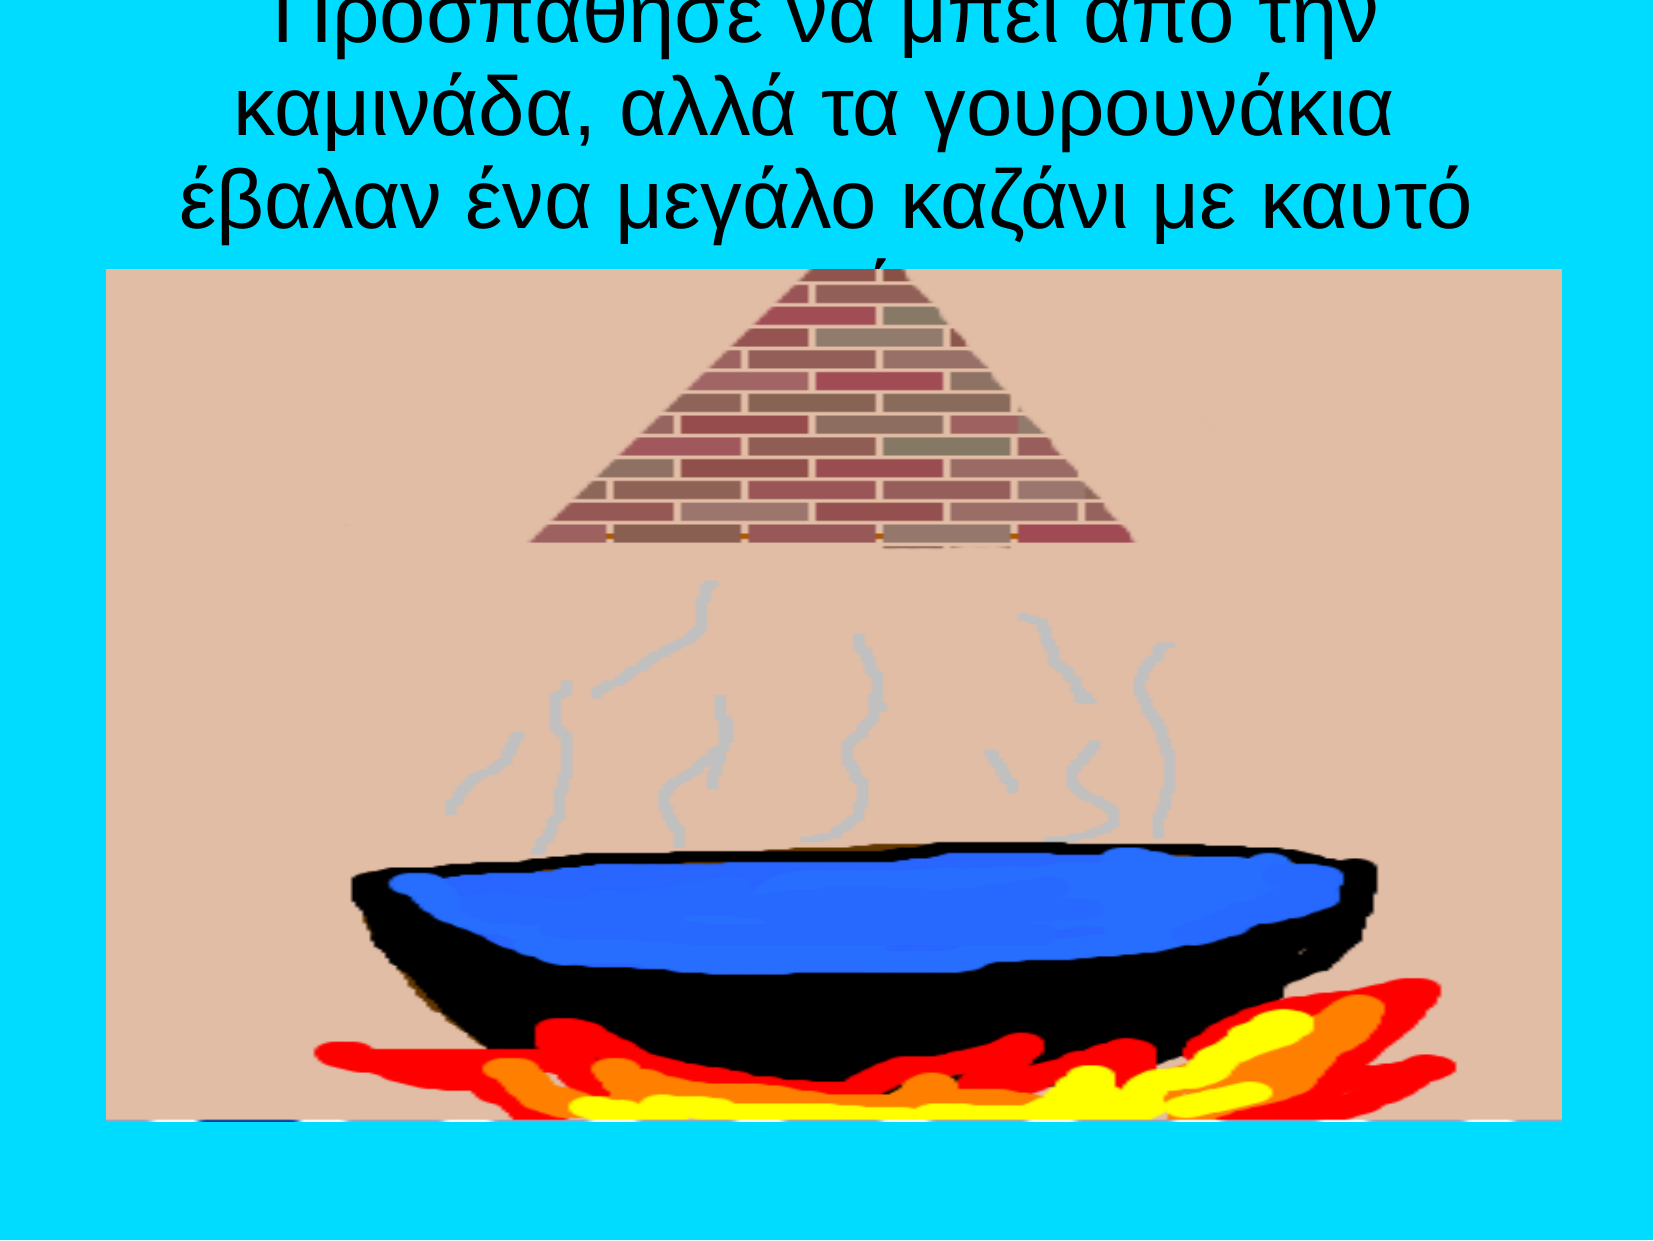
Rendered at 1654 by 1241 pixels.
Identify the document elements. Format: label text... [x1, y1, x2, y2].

title Προσπάθησε να μπει από την καμινάδα, αλλά τα γουρουνάκια έβαλαν ένα μεγάλο καζάνι με καυτό νερό. [82, 0, 1571, 340]
picture [106, 269, 1562, 1123]
